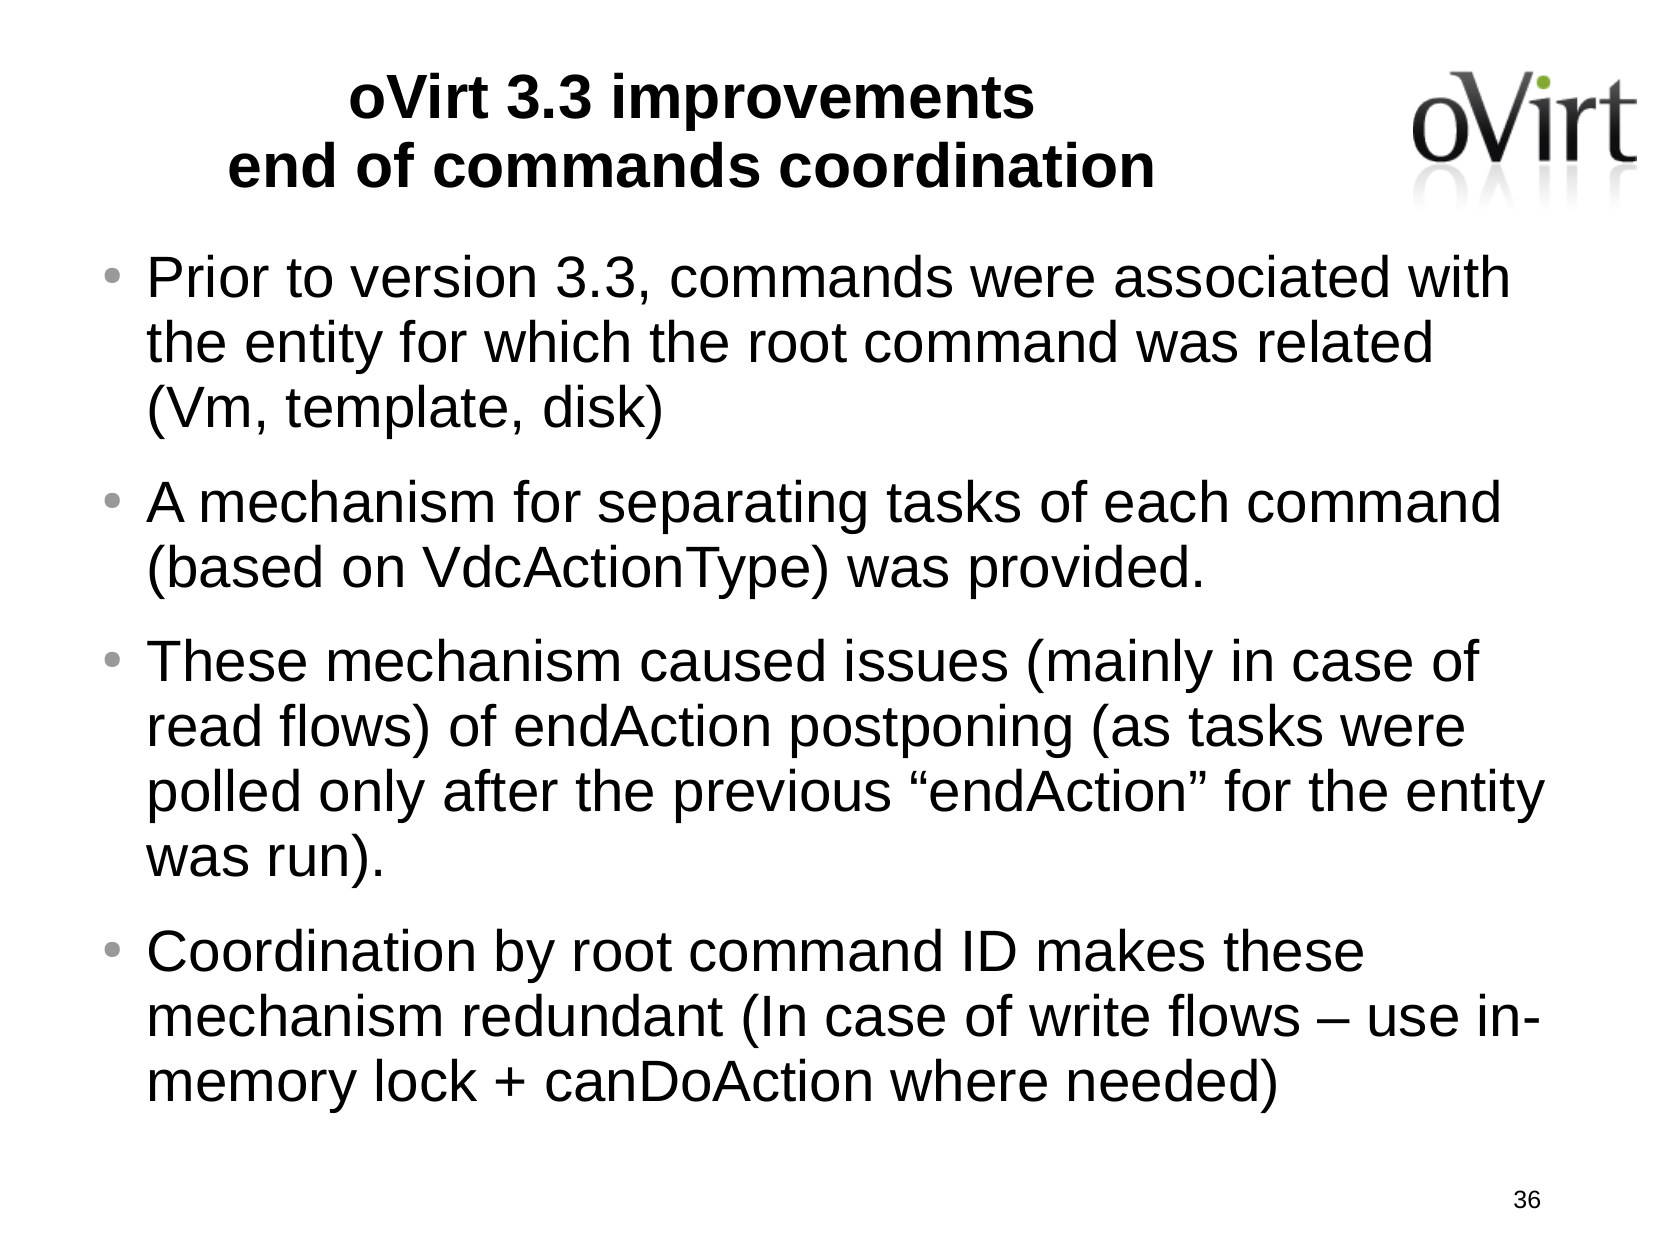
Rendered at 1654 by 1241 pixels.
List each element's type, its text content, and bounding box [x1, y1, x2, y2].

title oVirt 3.3 improvements end of commands coordination [82, 37, 1303, 226]
list Prior to version 3.3, commands were associated with the entity for which the root command was related (Vm, template, disk) A mechanism for separating tasks of each command (based on VdcActionType) was provided. These mechanism caused issues (mainly in case of read flows) of endAction postponing (as tasks were polled only after the previous “endAction” for the entity was run). Coordination by root command ID makes these mechanism redundant (In case of write flows – use in-memory lock + canDoAction where needed) [86, 244, 1576, 1114]
picture [1413, 63, 1637, 212]
